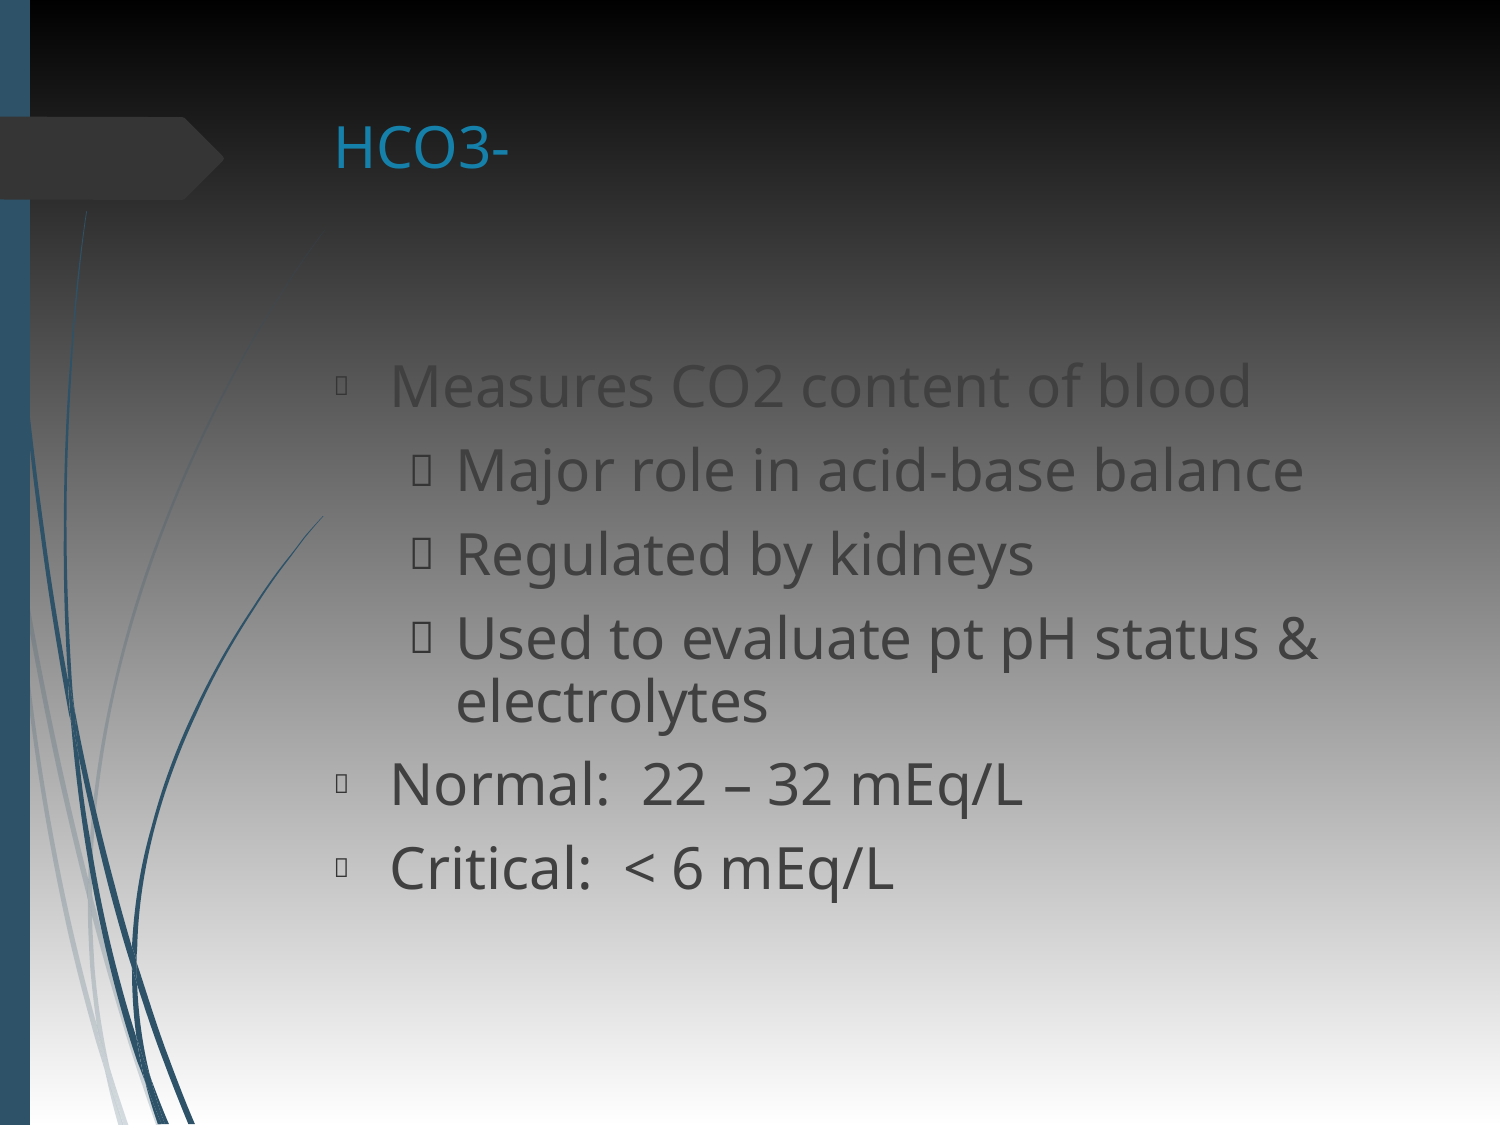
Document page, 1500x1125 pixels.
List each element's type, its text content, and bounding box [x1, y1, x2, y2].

list Measures CO2 content of blood Major role in acid-base balance Regulated by kidneys Used to evaluate pt pH status & electrolytes Normal: 22 – 32 mEq/L Critical: < 6 mEq/L [318, 350, 1400, 970]
title HCO3- [319, 102, 1400, 313]
